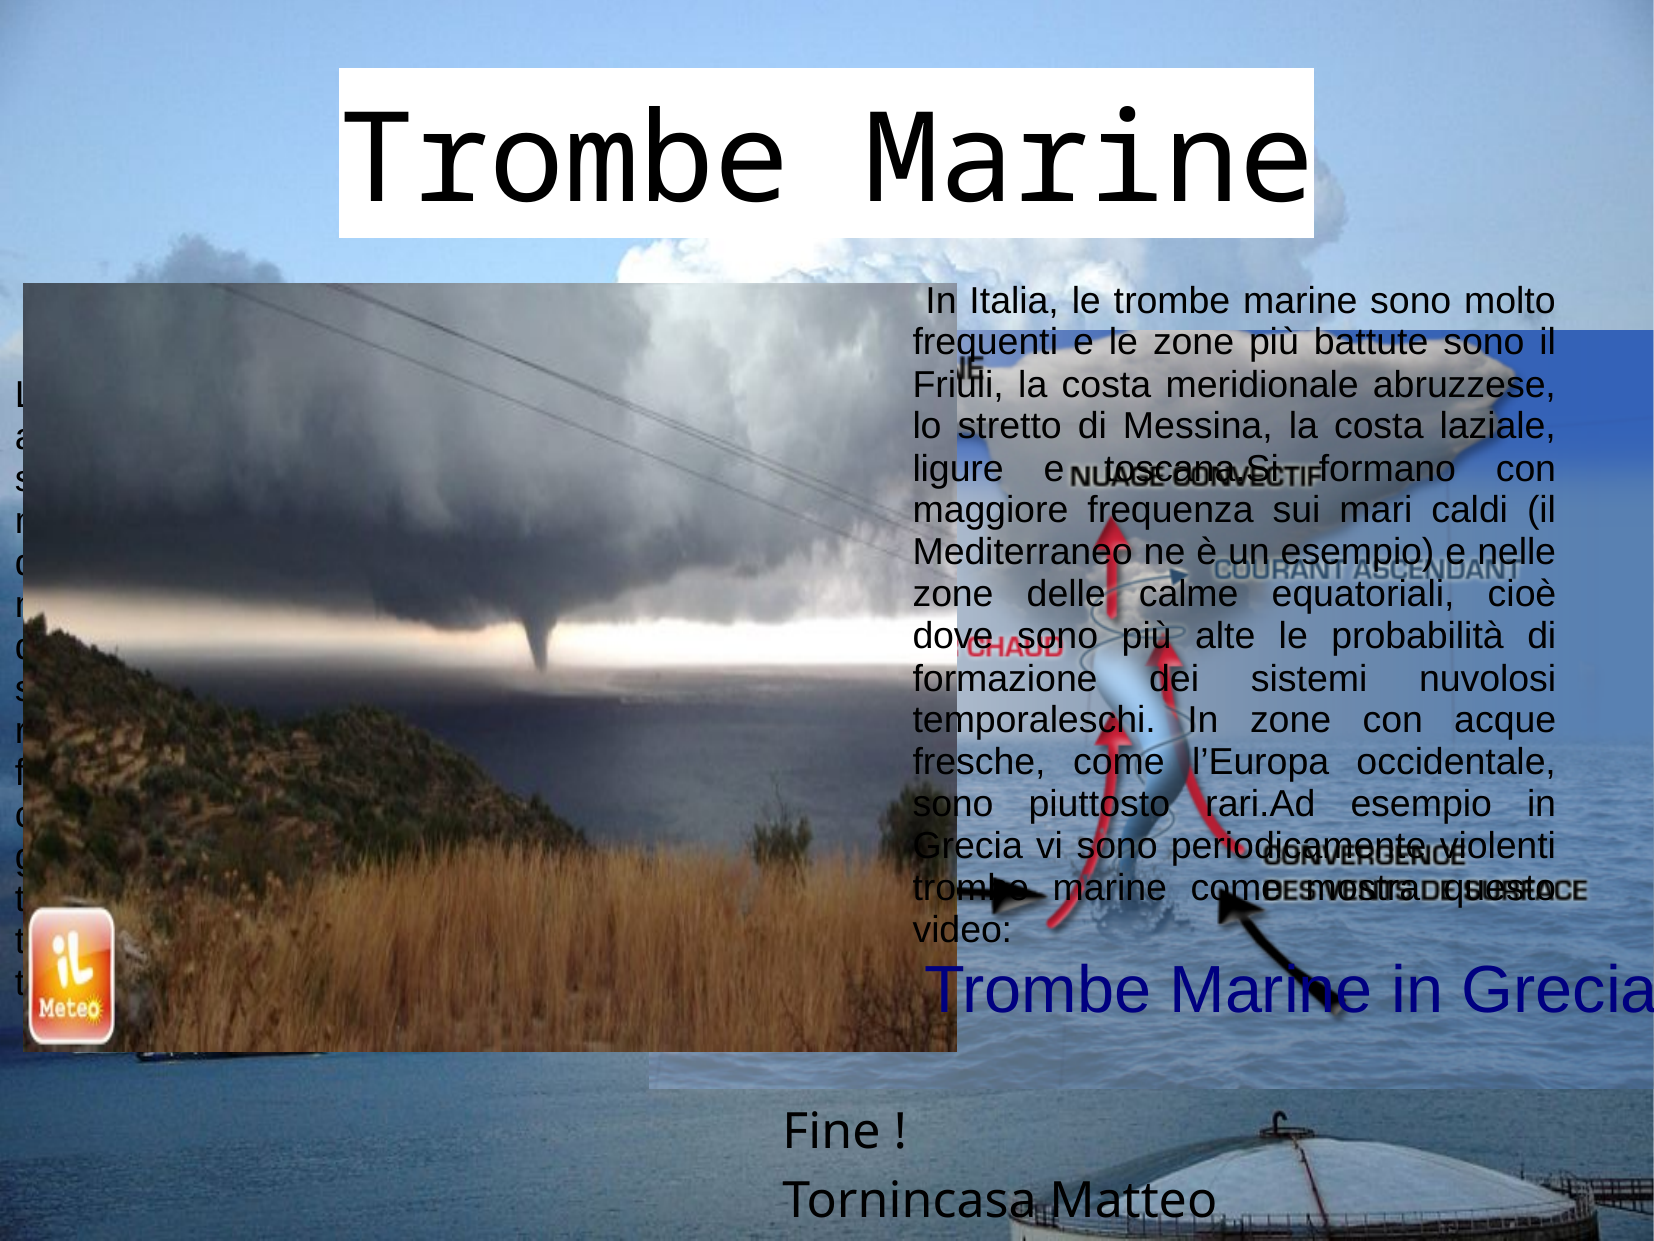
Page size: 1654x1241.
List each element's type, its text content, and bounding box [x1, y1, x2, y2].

text_box Trombe Marine in Grecia [909, 944, 1654, 1035]
title Trombe Marine [82, 49, 1571, 257]
text_box Fine ! Tornincasa Matteo [767, 1088, 1406, 1241]
picture [0, 0, 1654, 1241]
text_box In Italia, le trombe marine sono molto frequenti e le zone più battute sono il Friuli, la costa meridionale abruzzese, lo stretto di Messina, la costa laziale, ligure e toscana.Si formano con maggiore frequenza sui mari caldi (il Mediterraneo ne è un esempio) e nelle zone delle calme equatoriali, cioè dove sono più alte le probabilità di formazione dei sistemi nuvolosi temporaleschi. In zone con acque fresche, come l’Europa occidentale, sono piuttosto rari.Ad esempio in Grecia vi sono periodicamente violenti trombe marine come mostra questo video: [897, 271, 1571, 959]
text_box Le trombe marine sono fenomeni simili alle trombe d'aria che si verificano sulle superfici lacustri o marine.Le trombe marine non necessitano di supercelle o di intense formazioni temporalesche mesocicloniche: spesso hanno origine da temporali di modesta entità.Quasi sempre la loro nascita è dovuta a una rotazione dei venti preesistente alla formazione della nuova di origine, la cui combinazione con un moto convettivo genera la tromba. Ci sono casi dove la tornadogenesi è uguale a quella delle trombe terrestri;In questo caso la tromba marina viene detta tornadica. [0, 366, 697, 1095]
